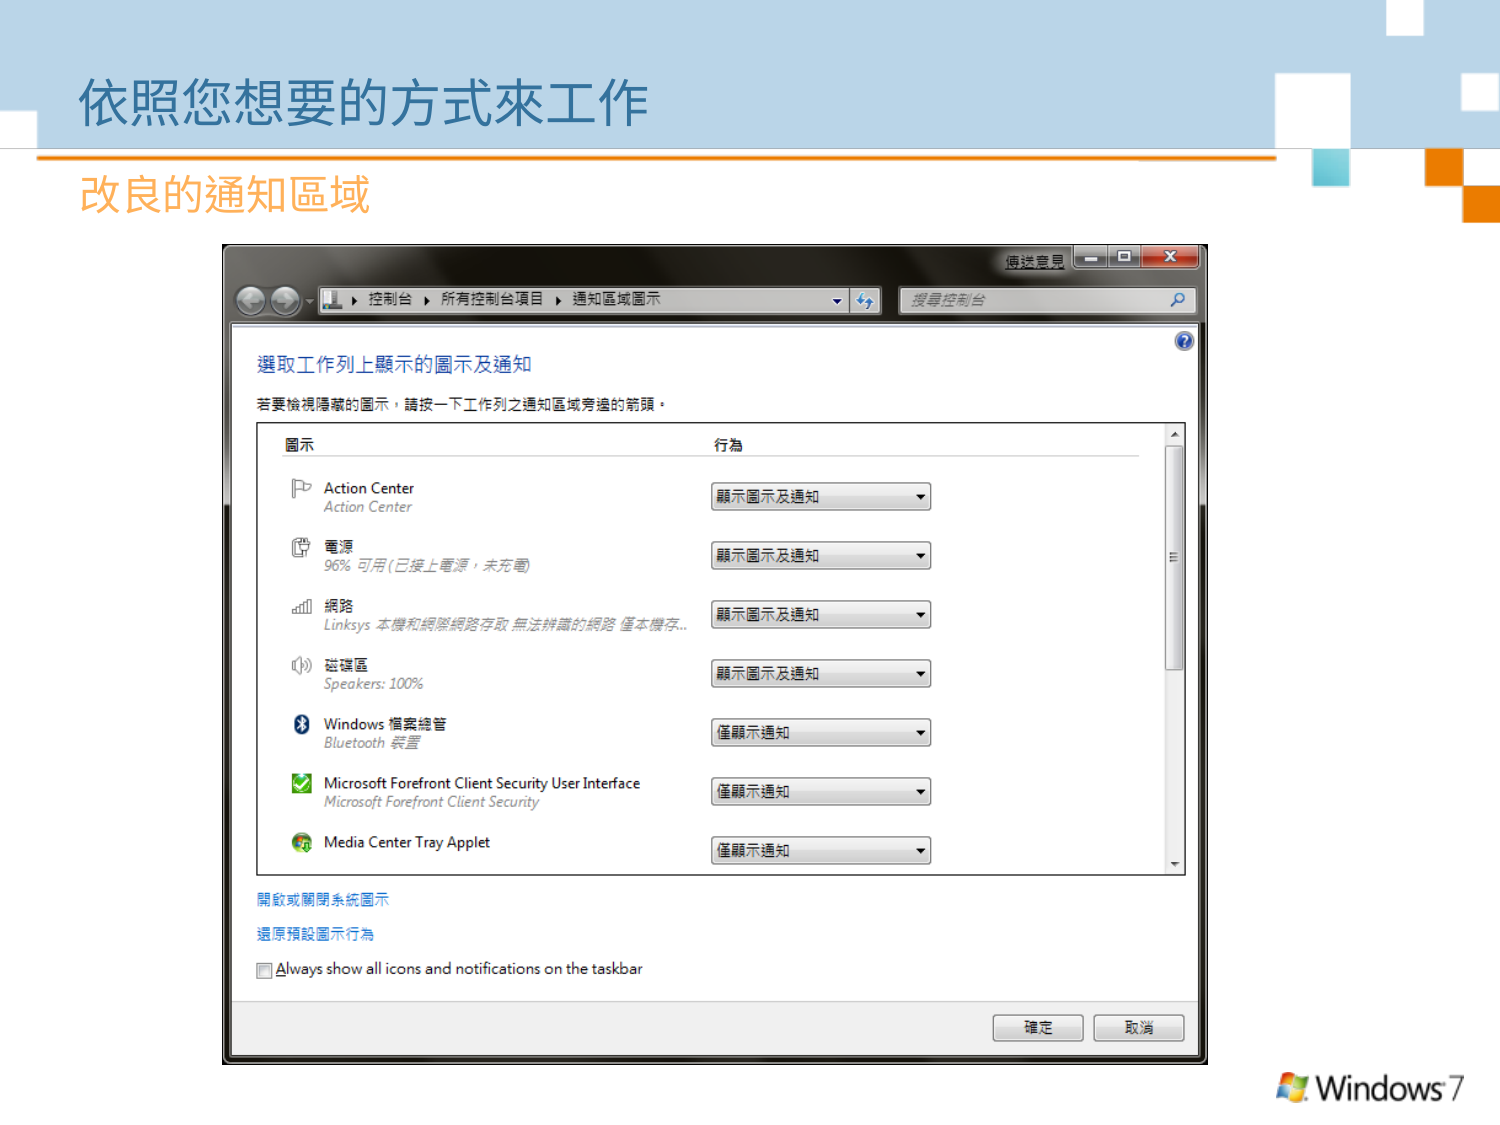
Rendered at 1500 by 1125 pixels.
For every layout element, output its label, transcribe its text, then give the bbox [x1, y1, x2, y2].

picture [222, 328, 1208, 1066]
title 依照您想要的方式來工作 [62, 62, 1413, 150]
text_box 改良的通知區域 [64, 160, 1479, 328]
